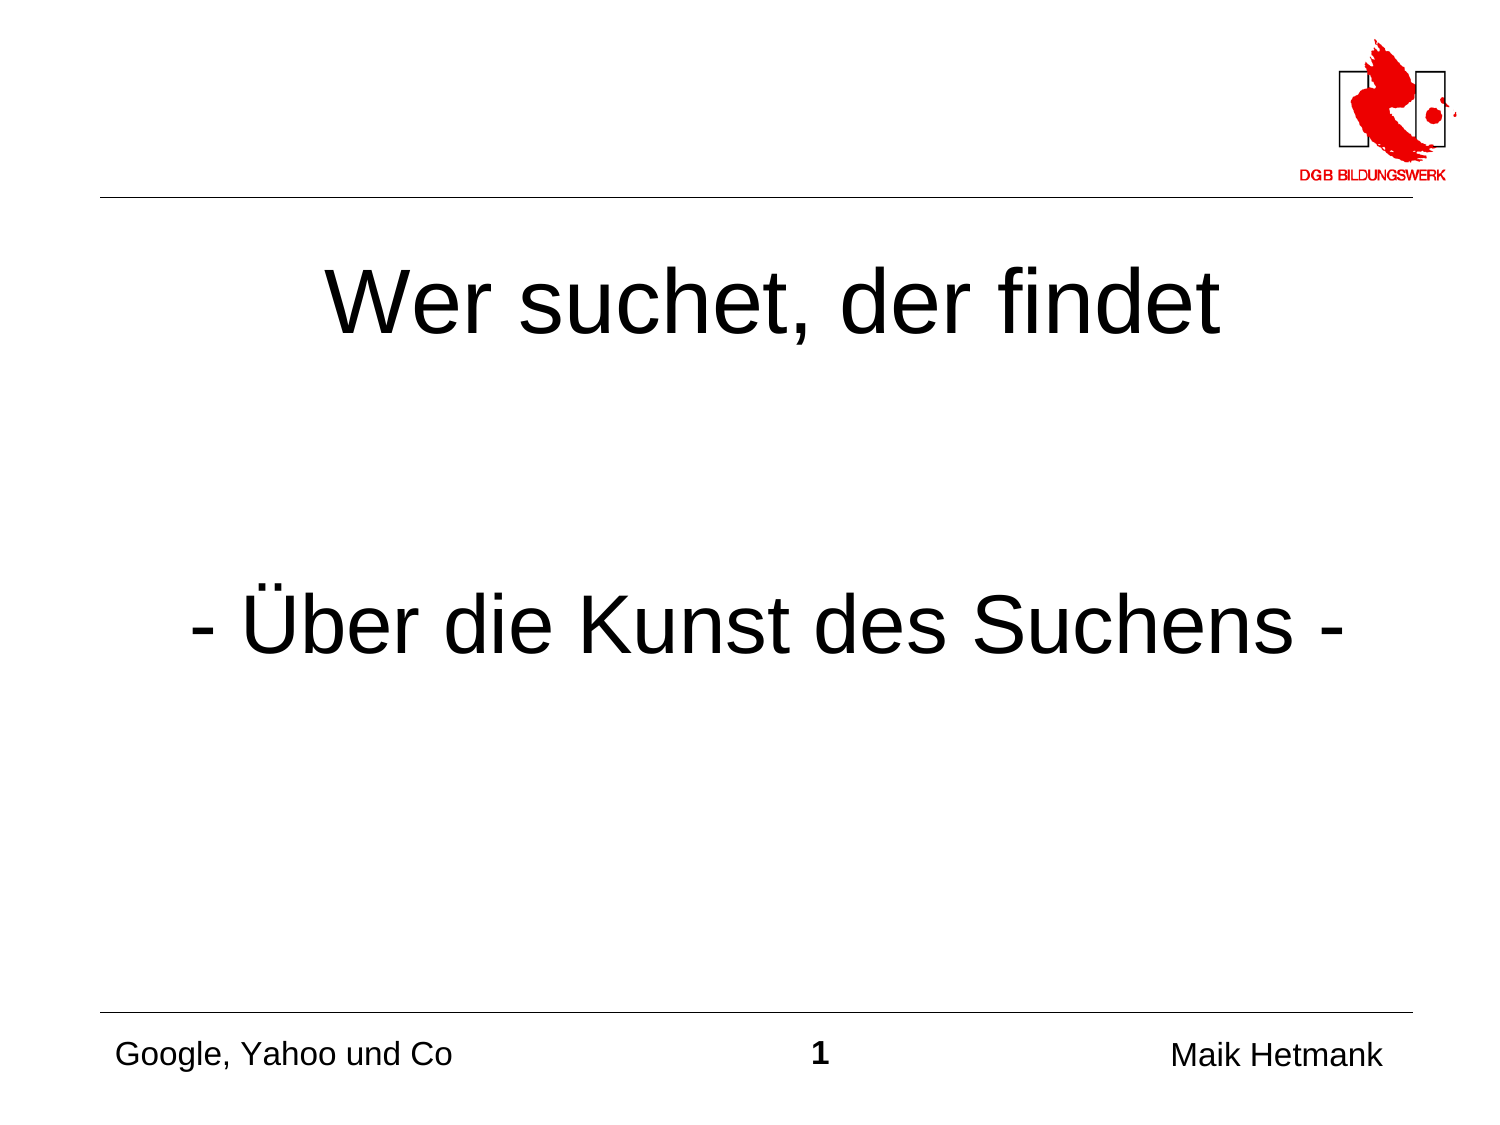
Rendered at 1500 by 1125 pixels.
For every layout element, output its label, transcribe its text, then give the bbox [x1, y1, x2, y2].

text_box - Über die Kunst des Suchens - [189, 571, 1404, 665]
list Wer suchet, der findet [303, 242, 1244, 361]
picture [1299, 37, 1457, 181]
